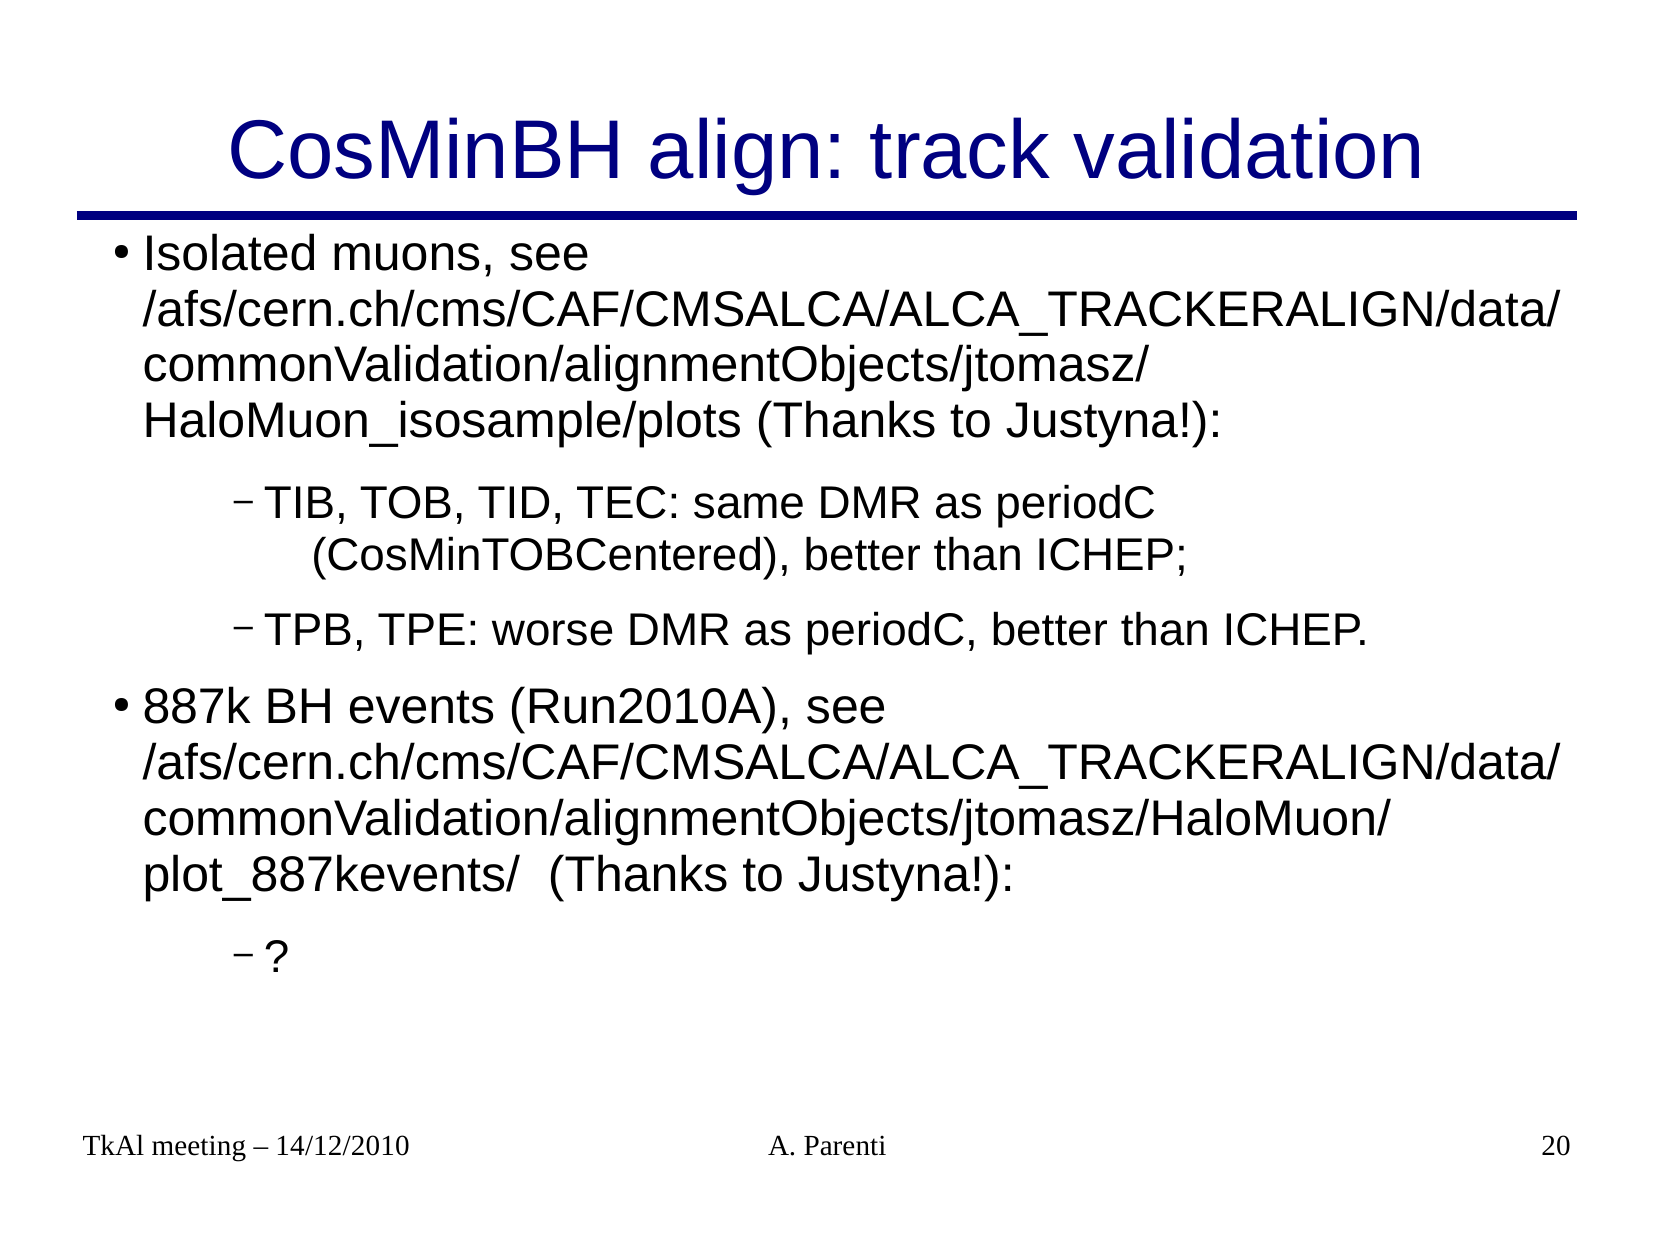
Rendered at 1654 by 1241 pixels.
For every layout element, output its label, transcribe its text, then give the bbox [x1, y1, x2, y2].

title CosMinBH align: track validation [82, 75, 1571, 226]
list Isolated muons, see /afs/cern.ch/cms/CAF/CMSALCA/ALCA_TRACKERALIGN/data/commonValidation/alignmentObjects/jtomasz/HaloMuon_isosample/plots (Thanks to Justyna!): TIB, TOB, TID, TEC: same DMR as periodC (CosMinTOBCentered), better than ICHEP; TPB, TPE: worse DMR as periodC, better than ICHEP. 887k BH events (Run2010A), see /afs/cern.ch/cms/CAF/CMSALCA/ALCA_TRACKERALIGN/data/commonValidation/alignmentObjects/jtomasz/HaloMuon/plot_887kevents/ (Thanks to Justyna!): ? [94, 225, 1583, 1094]
